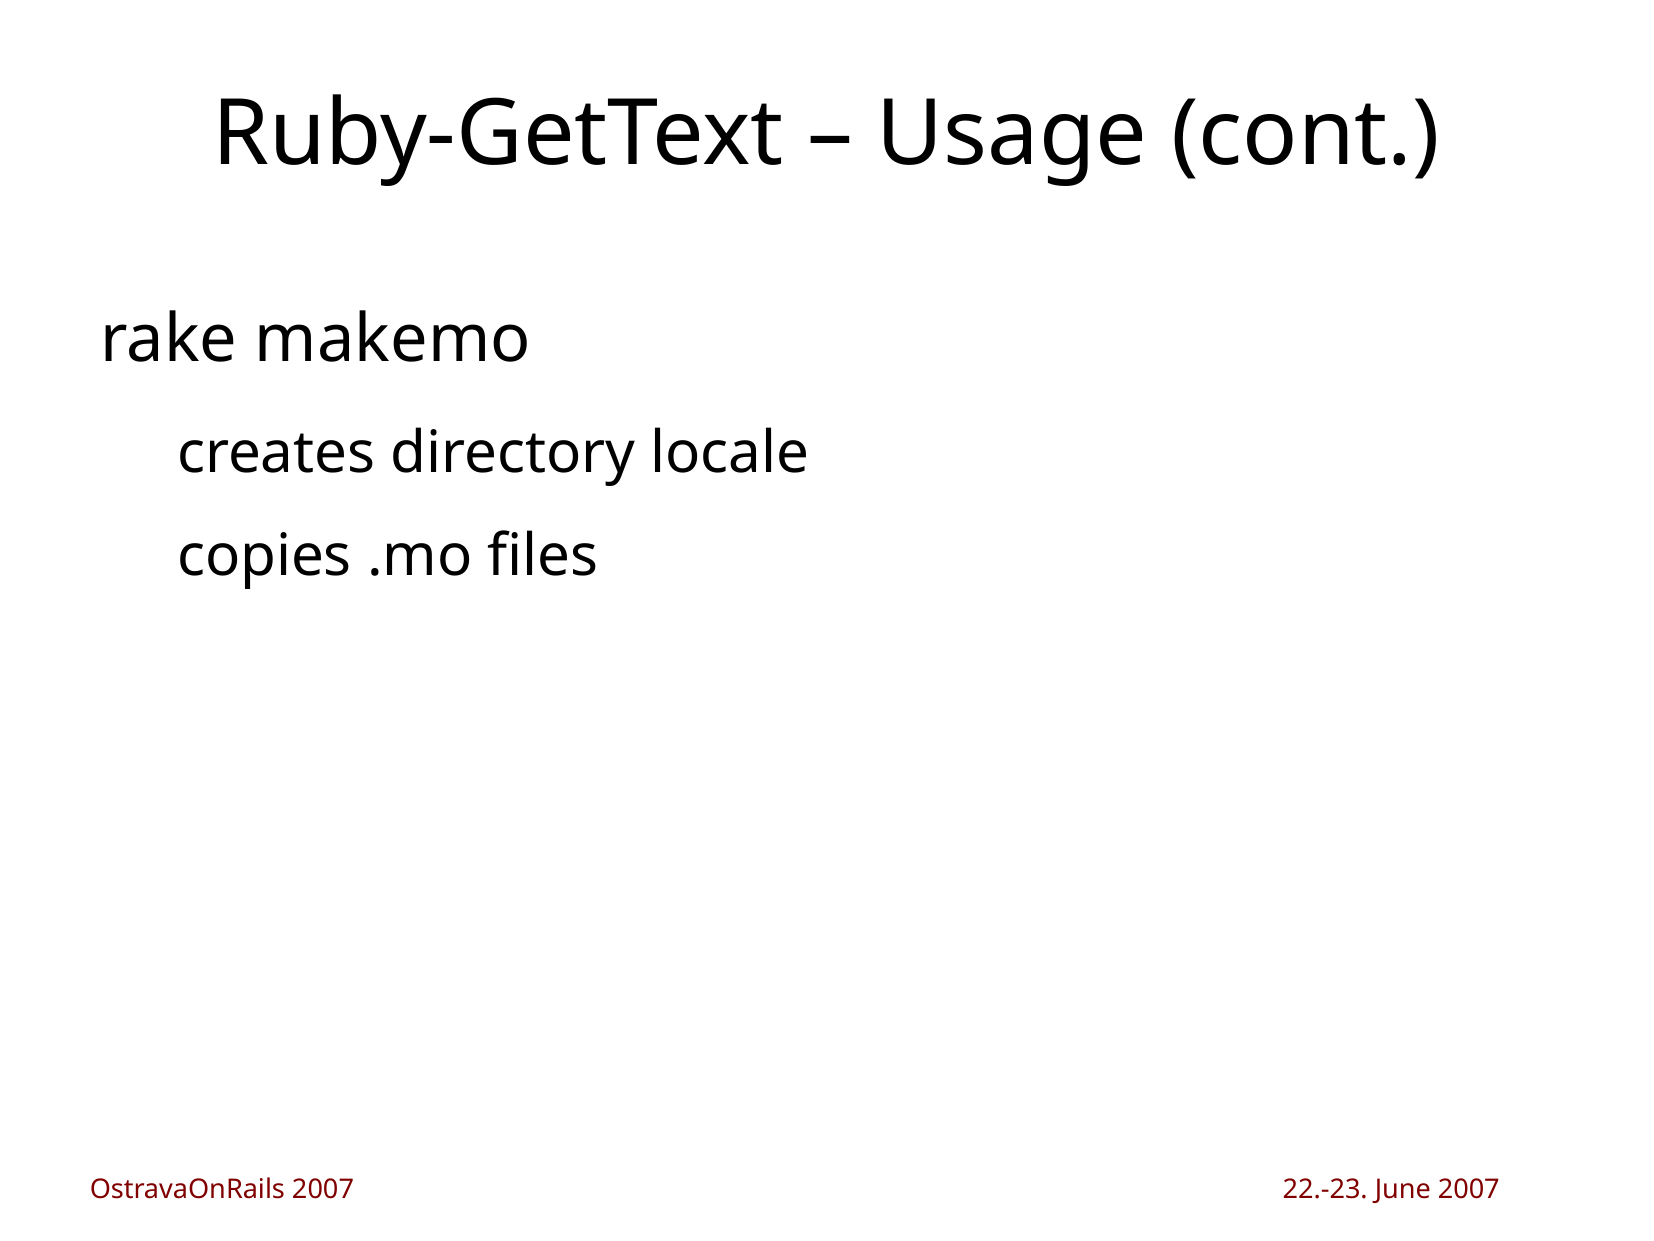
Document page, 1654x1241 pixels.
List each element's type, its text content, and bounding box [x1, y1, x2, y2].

title Ruby-GetText – Usage (cont.) [82, 33, 1571, 226]
list rake makemo creates directory locale copies .mo files [82, 290, 1571, 1094]
